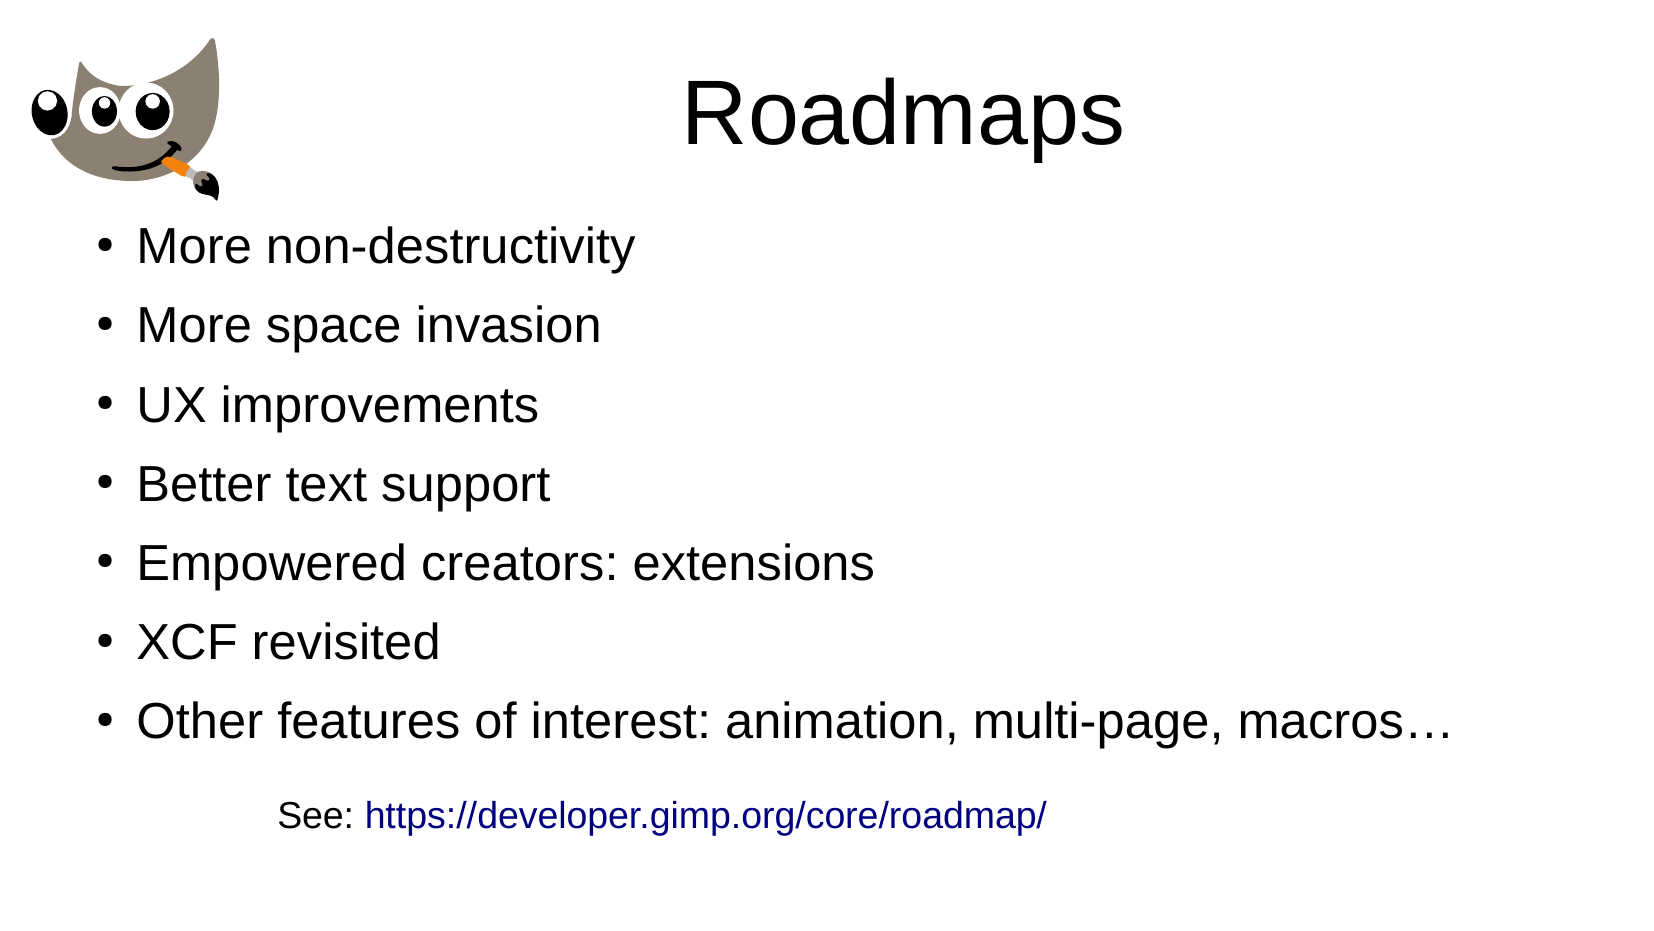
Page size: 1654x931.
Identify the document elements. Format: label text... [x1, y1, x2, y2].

text_box See: https://developer.gimp.org/core/roadmap/ [262, 787, 1463, 845]
list More non-destructivity More space invasion UX improvements Better text support Empowered creators: extensions XCF revisited Other features of interest: animation, multi-page, macros… [82, 217, 1571, 758]
title Roadmaps [232, 37, 1576, 188]
